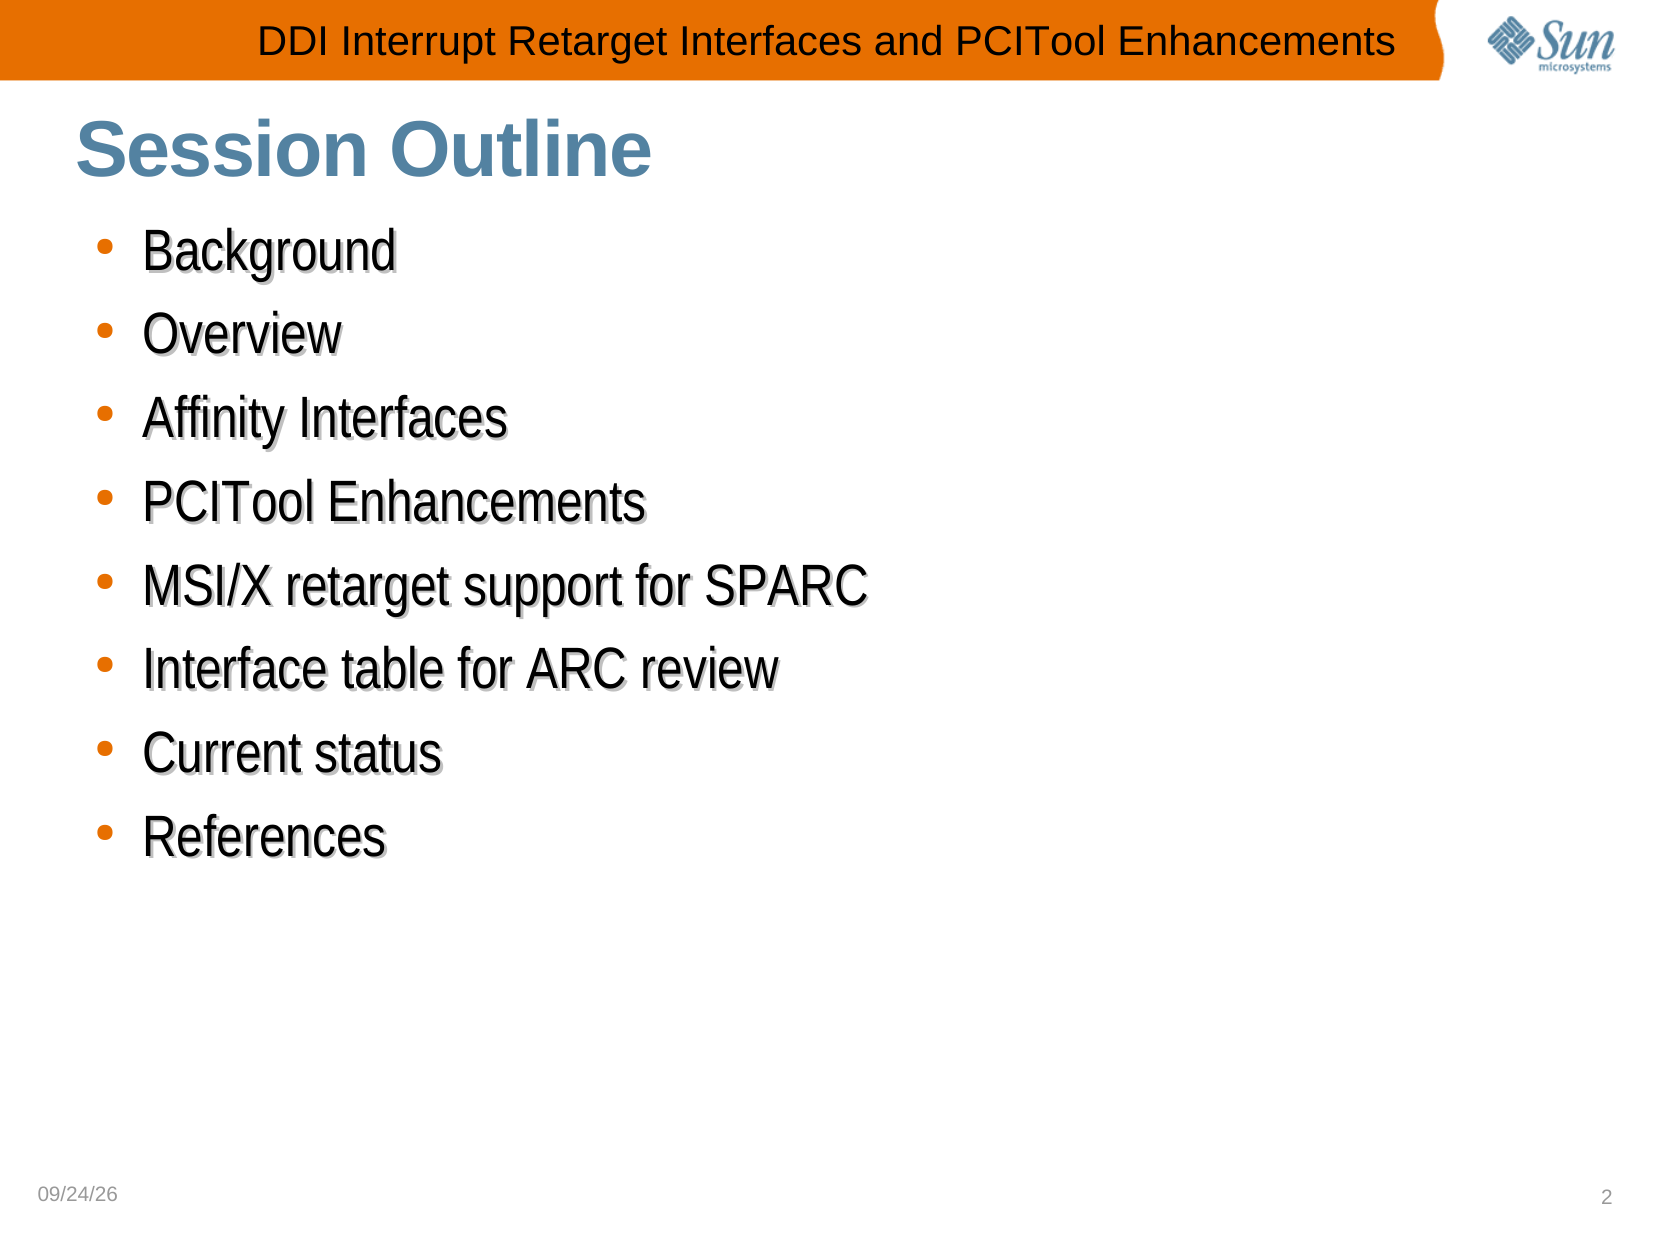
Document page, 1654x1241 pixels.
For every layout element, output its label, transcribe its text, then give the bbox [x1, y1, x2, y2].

list Background Overview Affinity Interfaces PCITool Enhancements MSI/X retarget support for SPARC Interface table for ARC review Current status References [75, 225, 1613, 1201]
title Session Outline [75, 112, 1577, 206]
picture [0, 0, 1654, 83]
